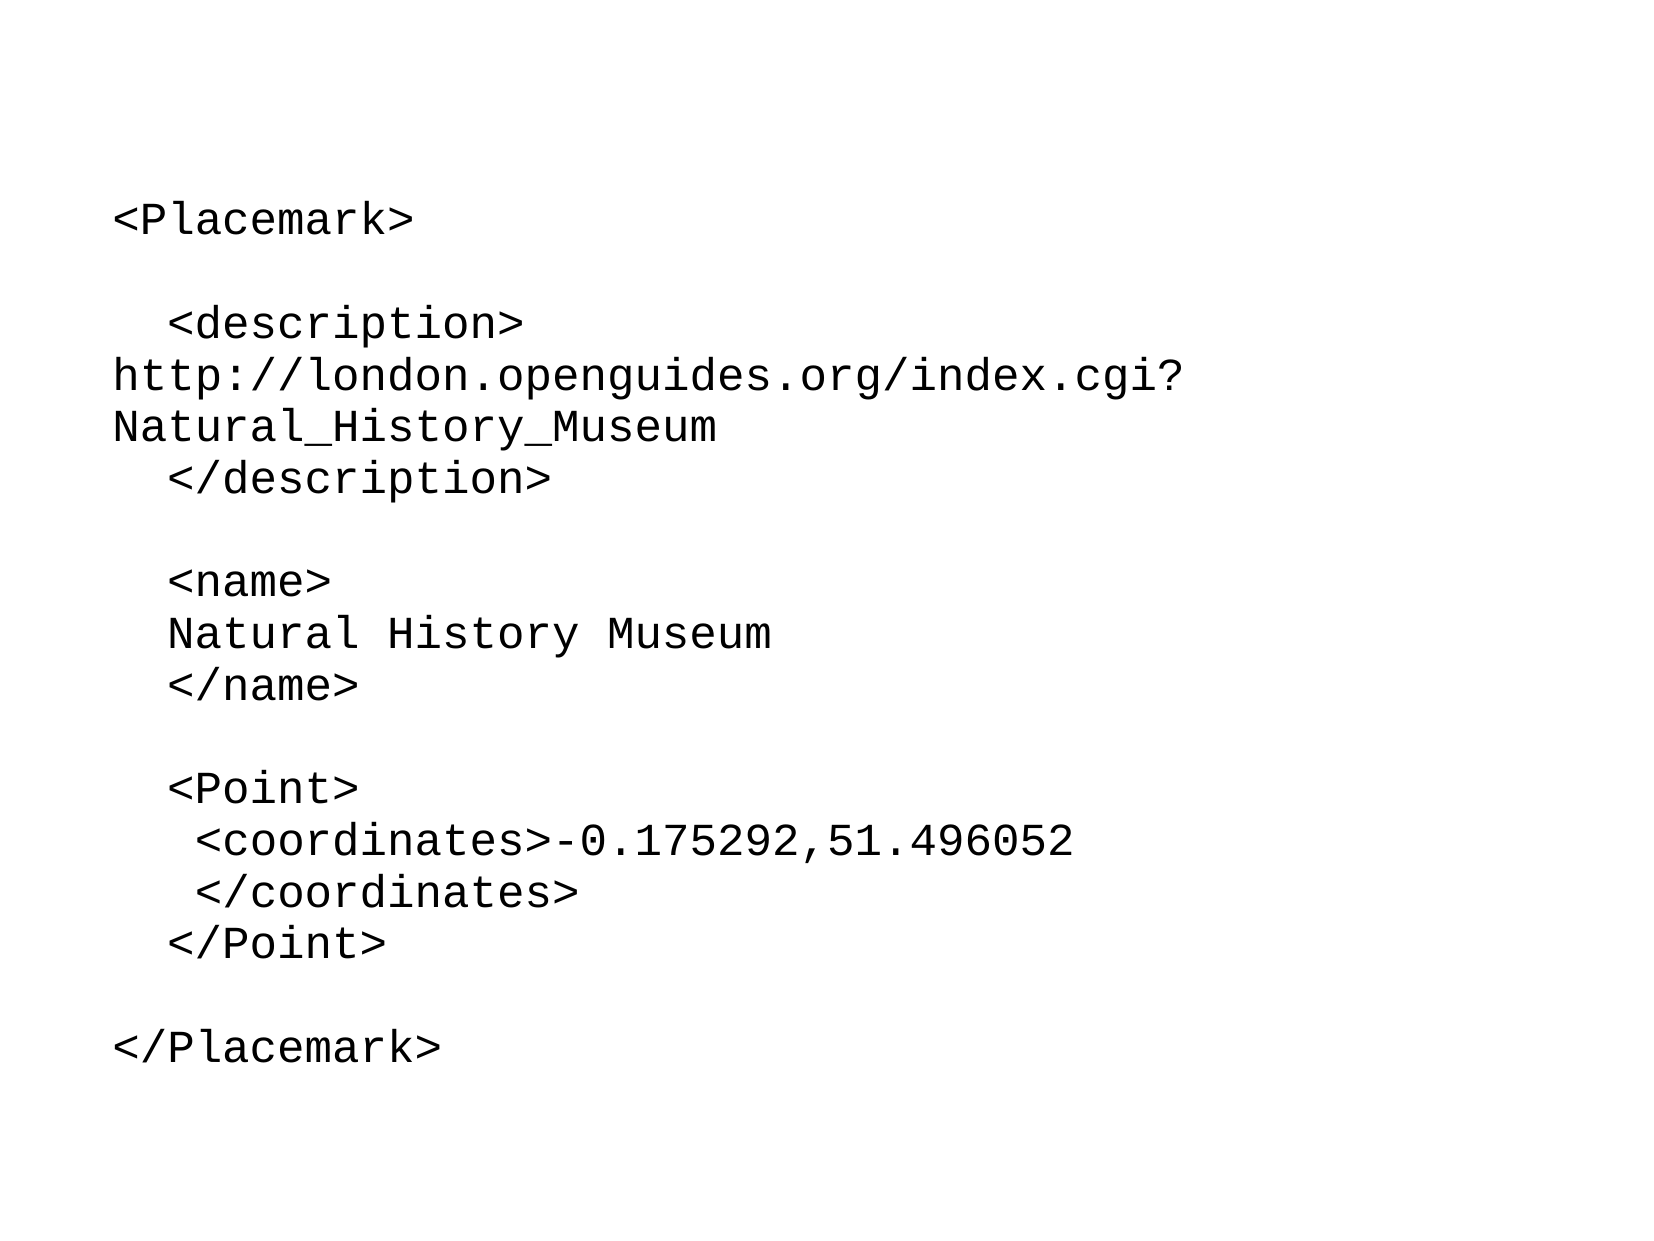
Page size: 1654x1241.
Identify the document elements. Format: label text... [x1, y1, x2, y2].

text_box <Placemark> <description> http://london.openguides.org/index.cgi?Natural_History_Museum </description> <name> Natural History Museum </name> <Point> <coordinates>-0.175292,51.496052 </coordinates> </Point> </Placemark> [97, 189, 1447, 1034]
